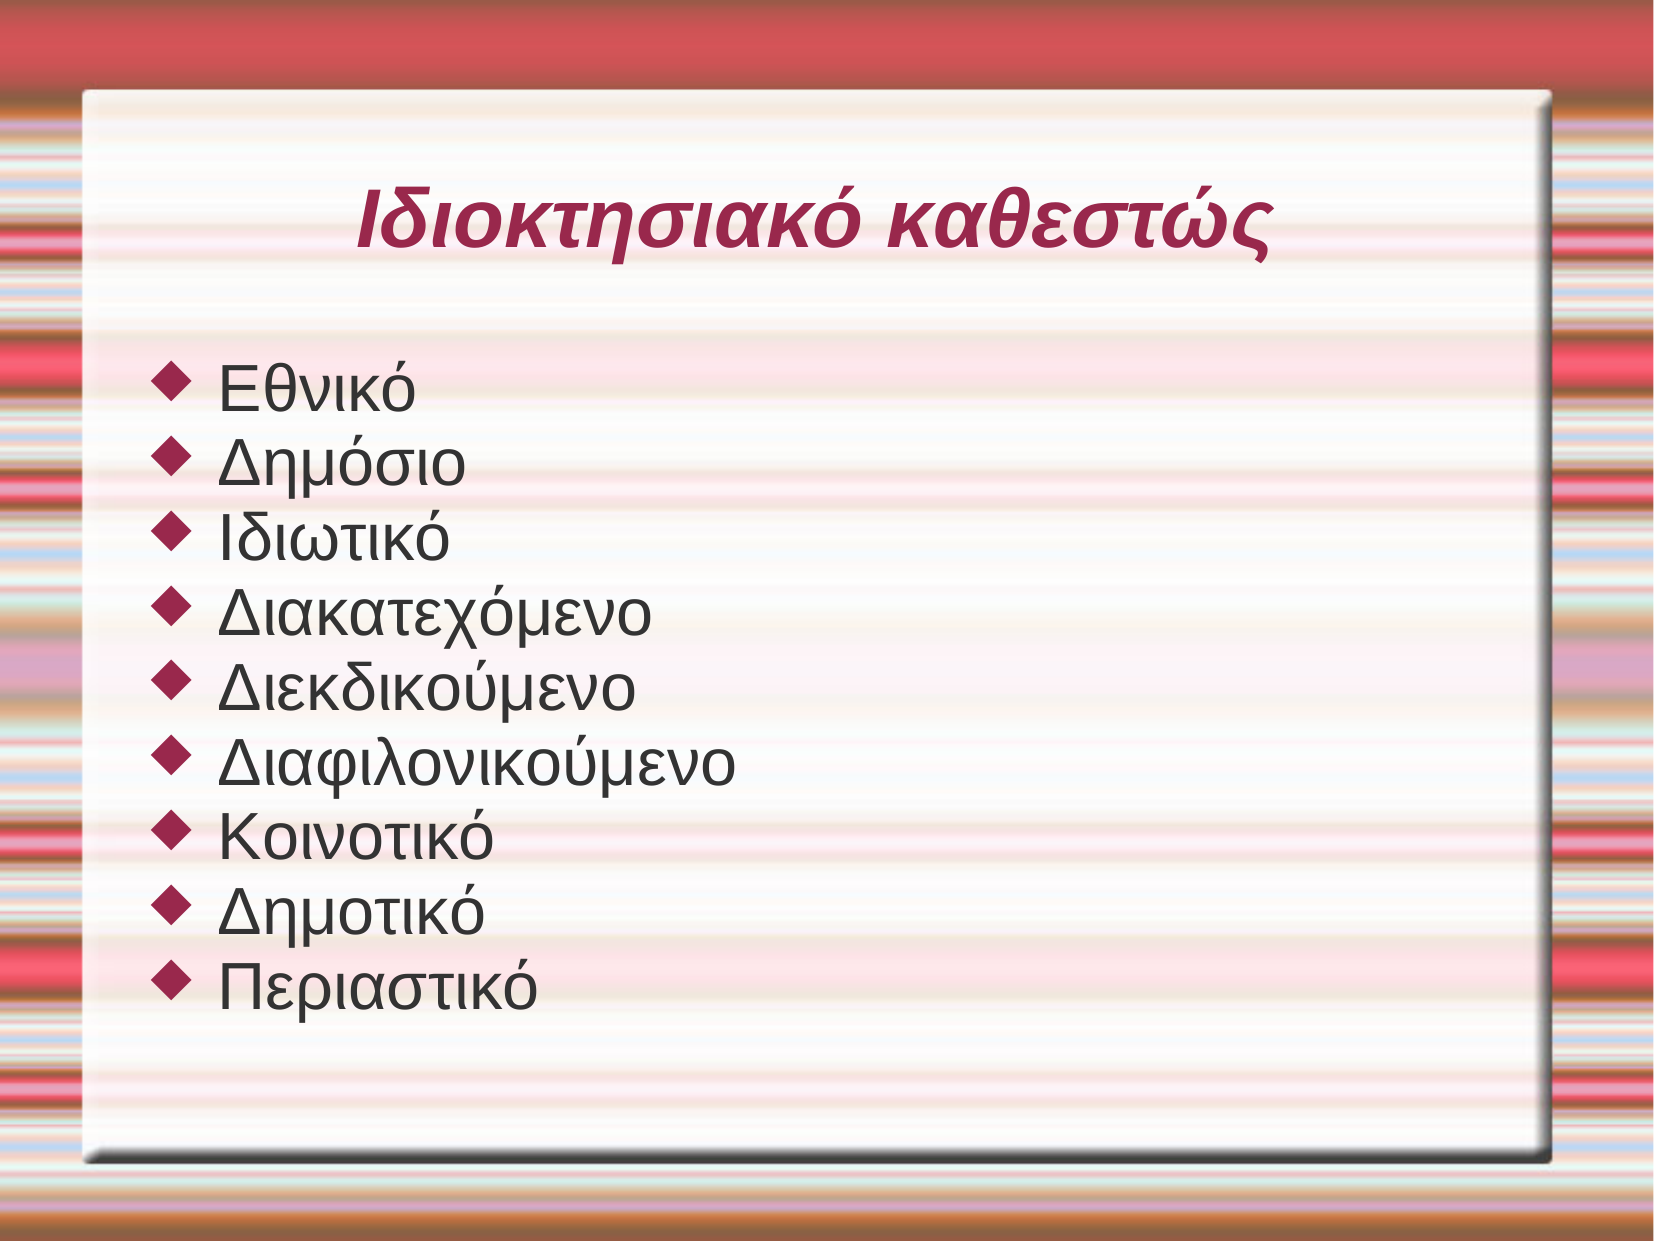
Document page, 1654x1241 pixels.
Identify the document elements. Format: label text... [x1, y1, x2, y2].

title Ιδιοκτησιακό καθεστώς [121, 114, 1534, 322]
picture [0, 0, 1654, 1241]
list Εθνικό Δημόσιο Ιδιωτικό Διακατεχόμενο Διεκδικούμενο Διαφιλονικούμενο Κοινοτικό Δημοτικό Περιαστικό [134, 350, 1516, 1133]
